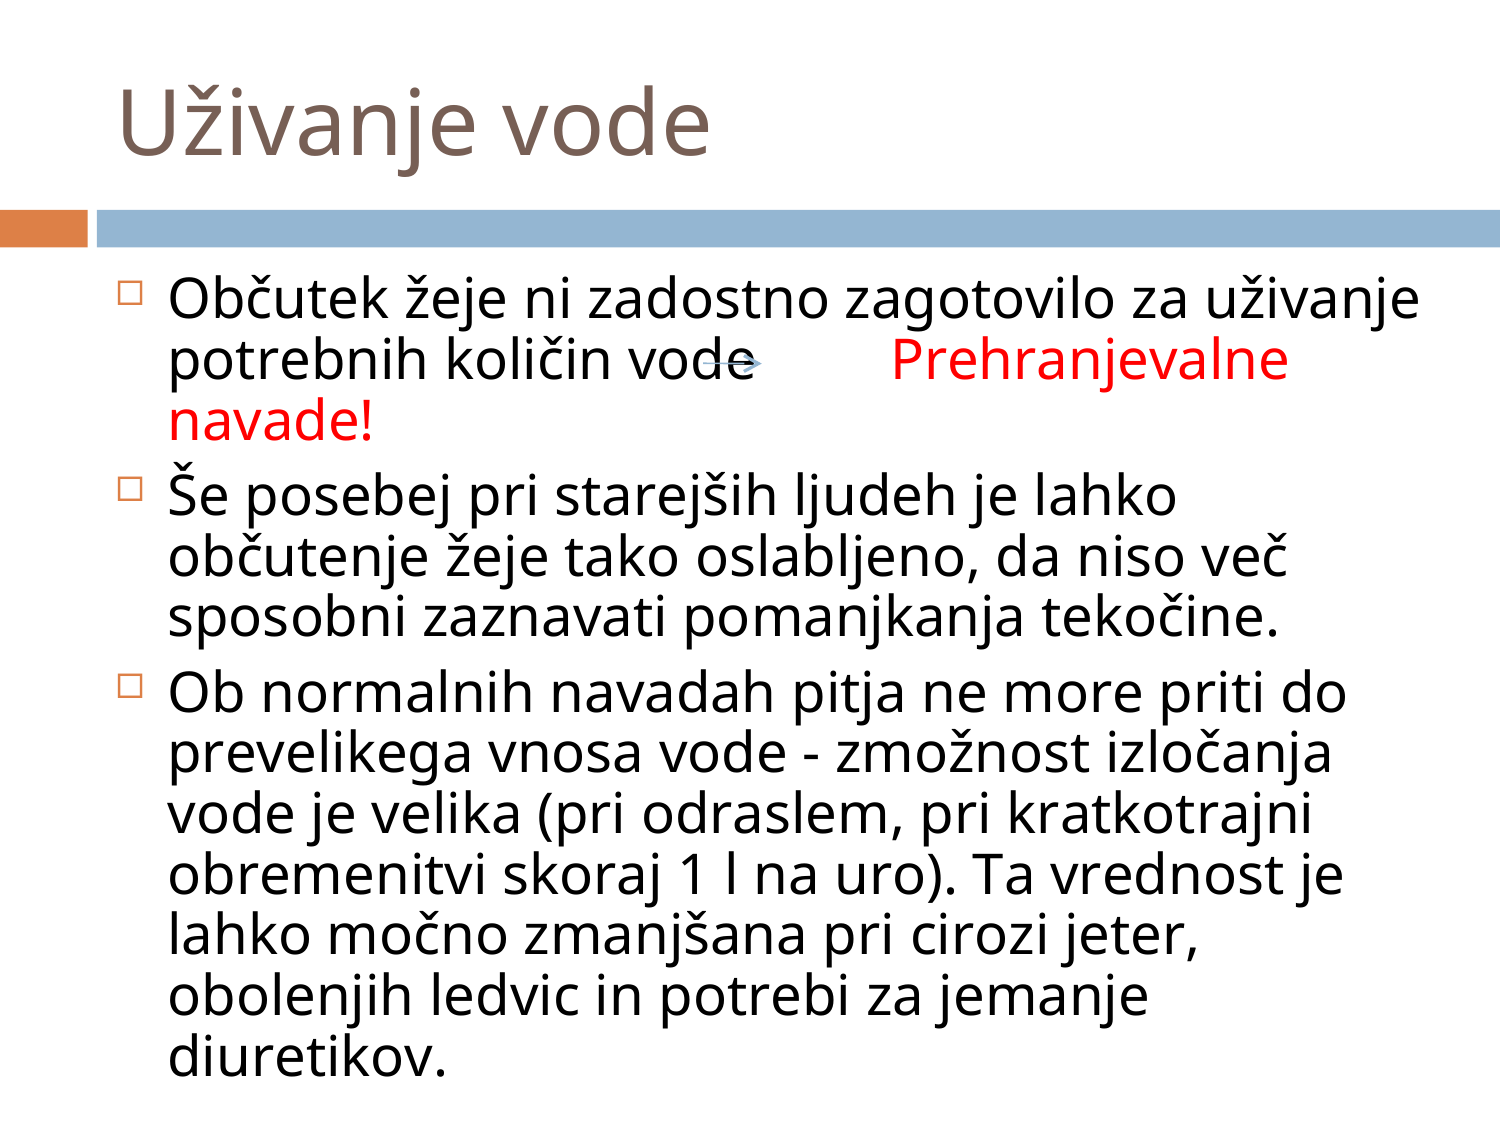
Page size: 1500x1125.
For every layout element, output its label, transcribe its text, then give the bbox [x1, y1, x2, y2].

list Občutek žeje ni zadostno zagotovilo za uživanje potrebnih količin vode Prehranjevalne navade! Še posebej pri starejših ljudeh je lahko občutenje žeje tako oslabljeno, da niso več sposobni zaznavati pomanjkanja tekočine. Ob normalnih navadah pitja ne more priti do prevelikega vnosa vode - zmožnost izločanja vode je velika (pri odraslem, pri kratkotrajni obremenitvi skoraj 1 l na uro). Ta vrednost je lahko močno zmanjšana pri cirozi jeter, obolenjih ledvic in potrebi za jemanje diuretikov. [100, 262, 1438, 1036]
title Uživanje vode [100, 37, 1438, 201]
